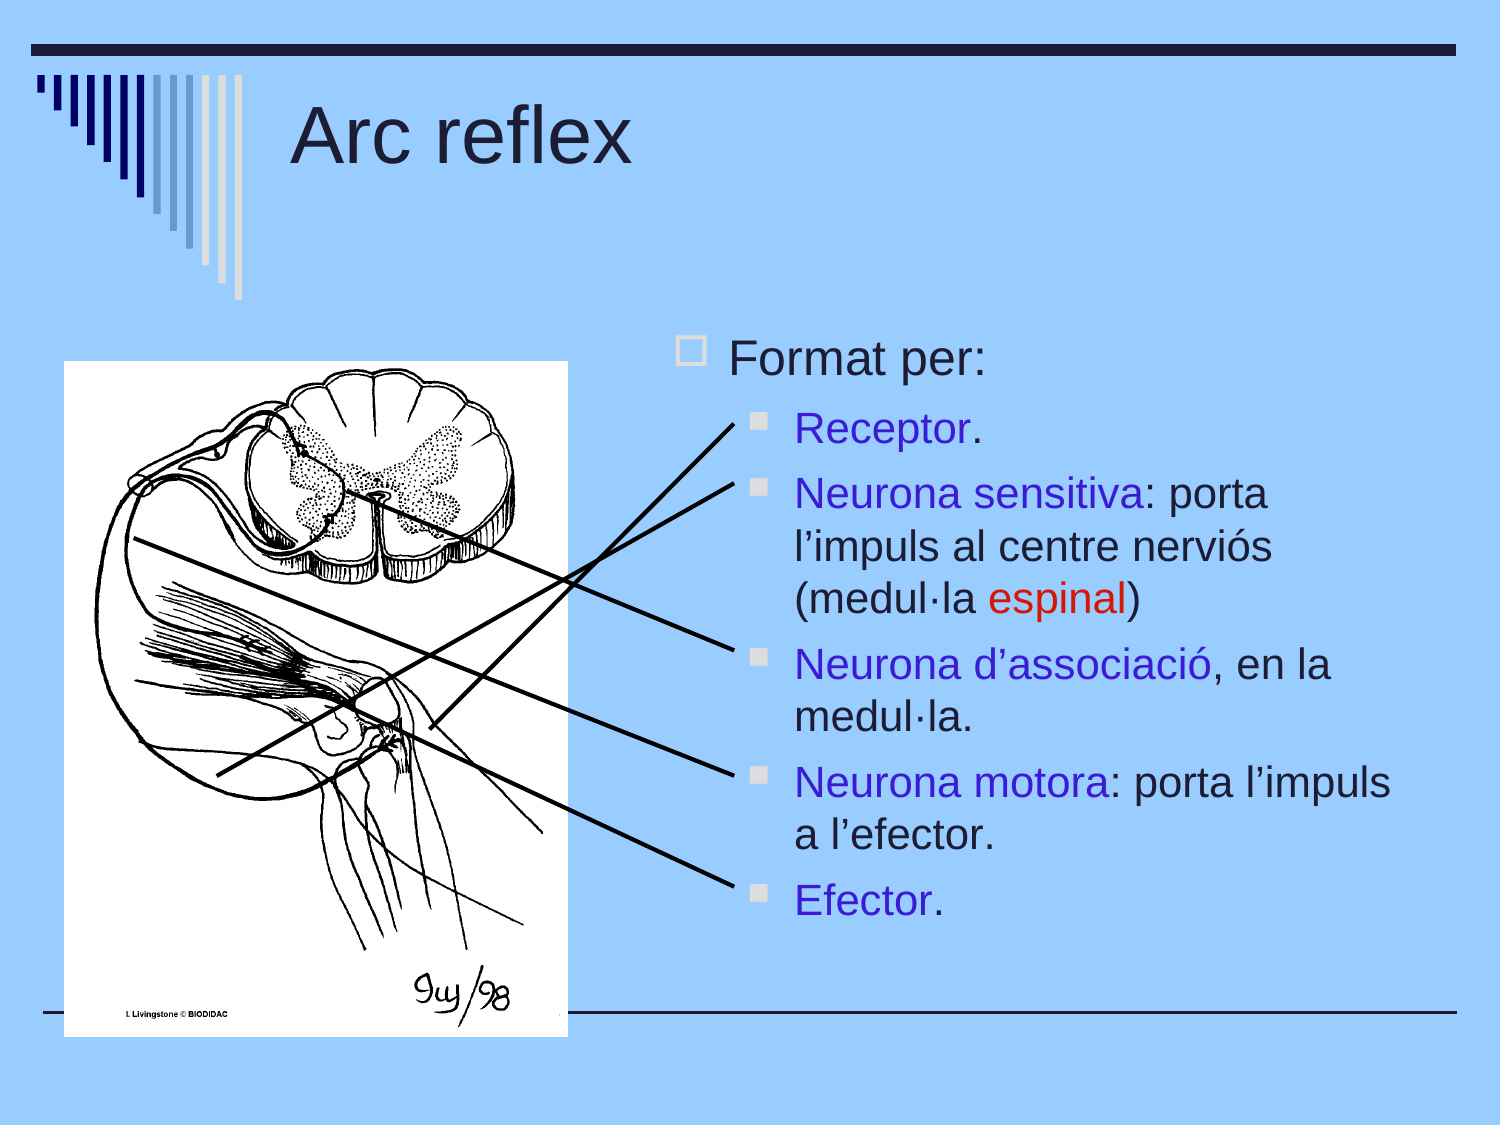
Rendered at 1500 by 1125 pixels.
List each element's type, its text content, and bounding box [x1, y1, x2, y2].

text_box [64, 361, 568, 1037]
title Arc reflex [274, 75, 1425, 288]
text_box [350, 658, 568, 806]
text_box [437, 583, 568, 673]
text_box [488, 595, 568, 707]
list Format per: Receptor. Neurona sensitiva: porta l’impuls al centre nerviós (medul·la espinal) Neurona d’associació, en la medul·la. Neurona motora: porta l’impuls a l’efector. Efector. [657, 324, 1426, 1001]
